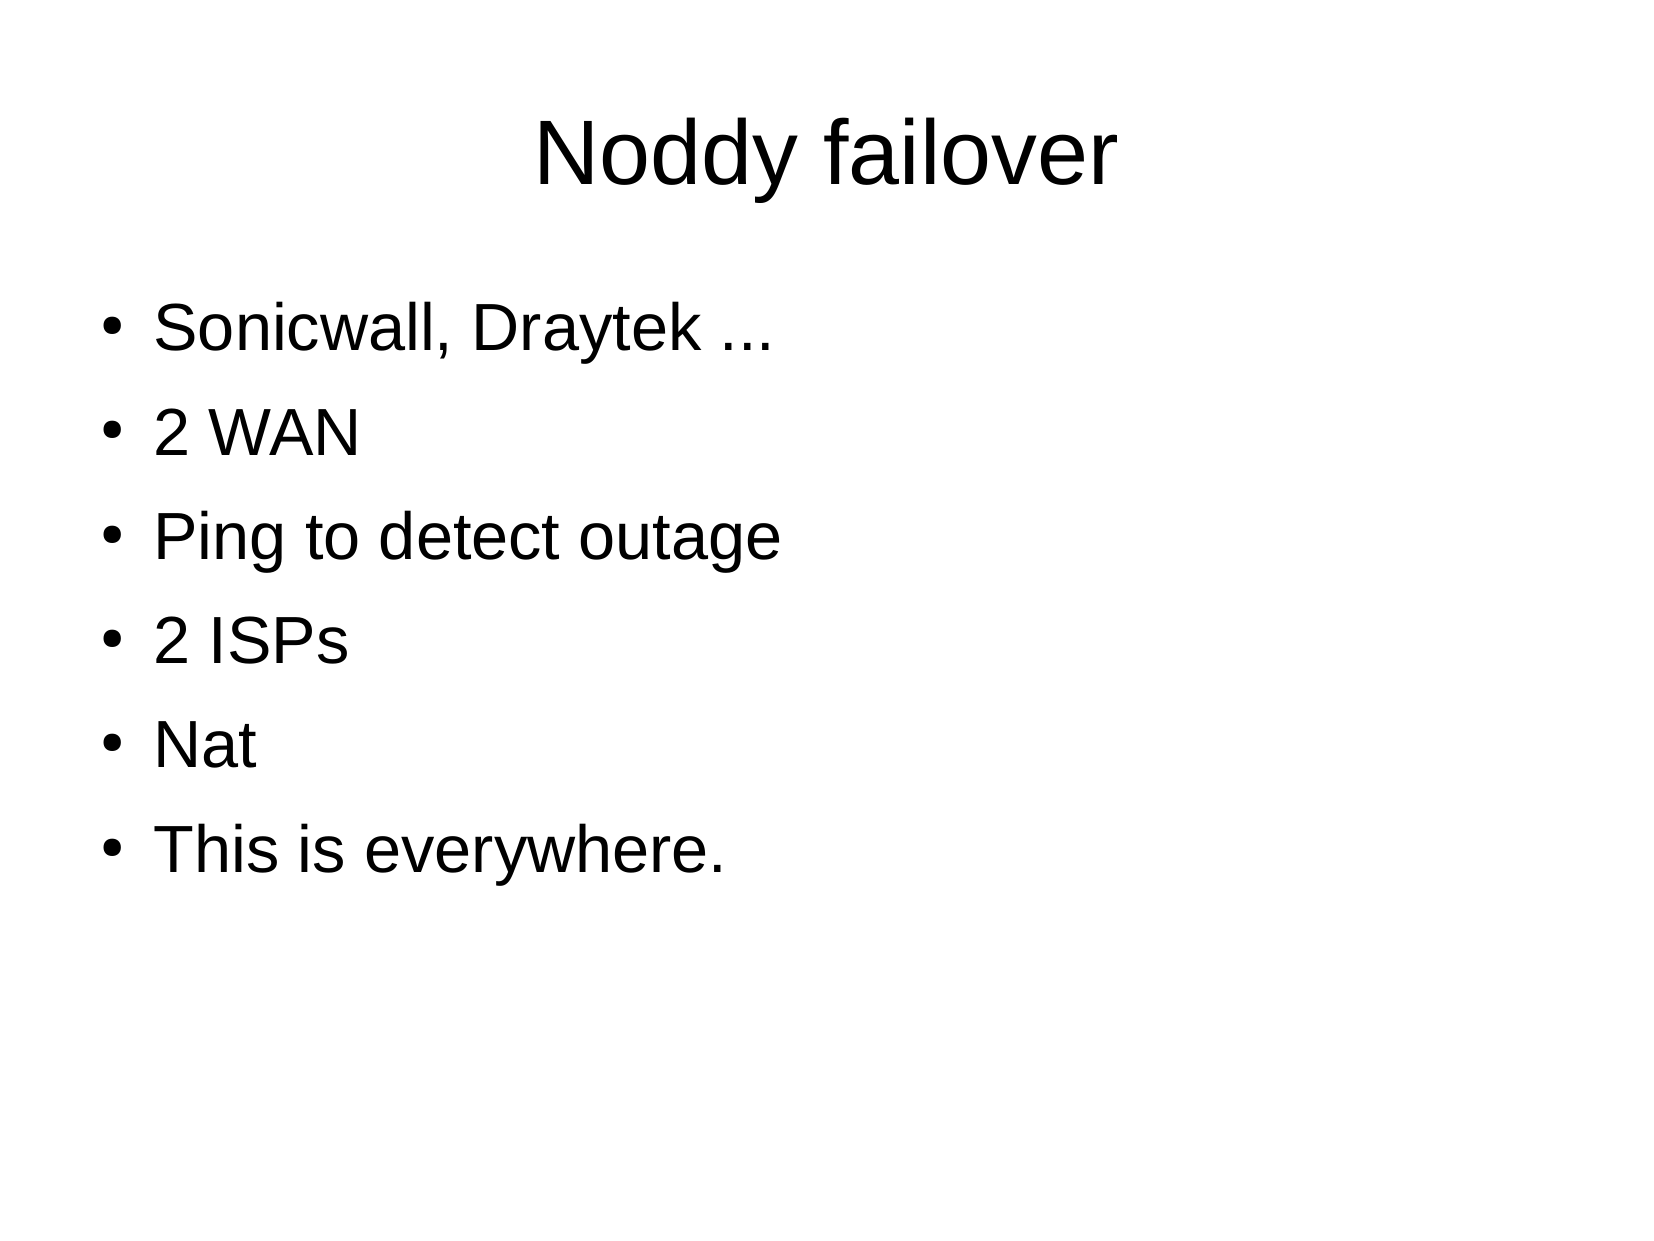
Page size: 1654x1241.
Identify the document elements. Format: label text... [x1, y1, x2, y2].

title Noddy failover [82, 49, 1571, 257]
list Sonicwall, Draytek ... 2 WAN Ping to detect outage 2 ISPs Nat This is everywhere. [82, 290, 809, 1010]
